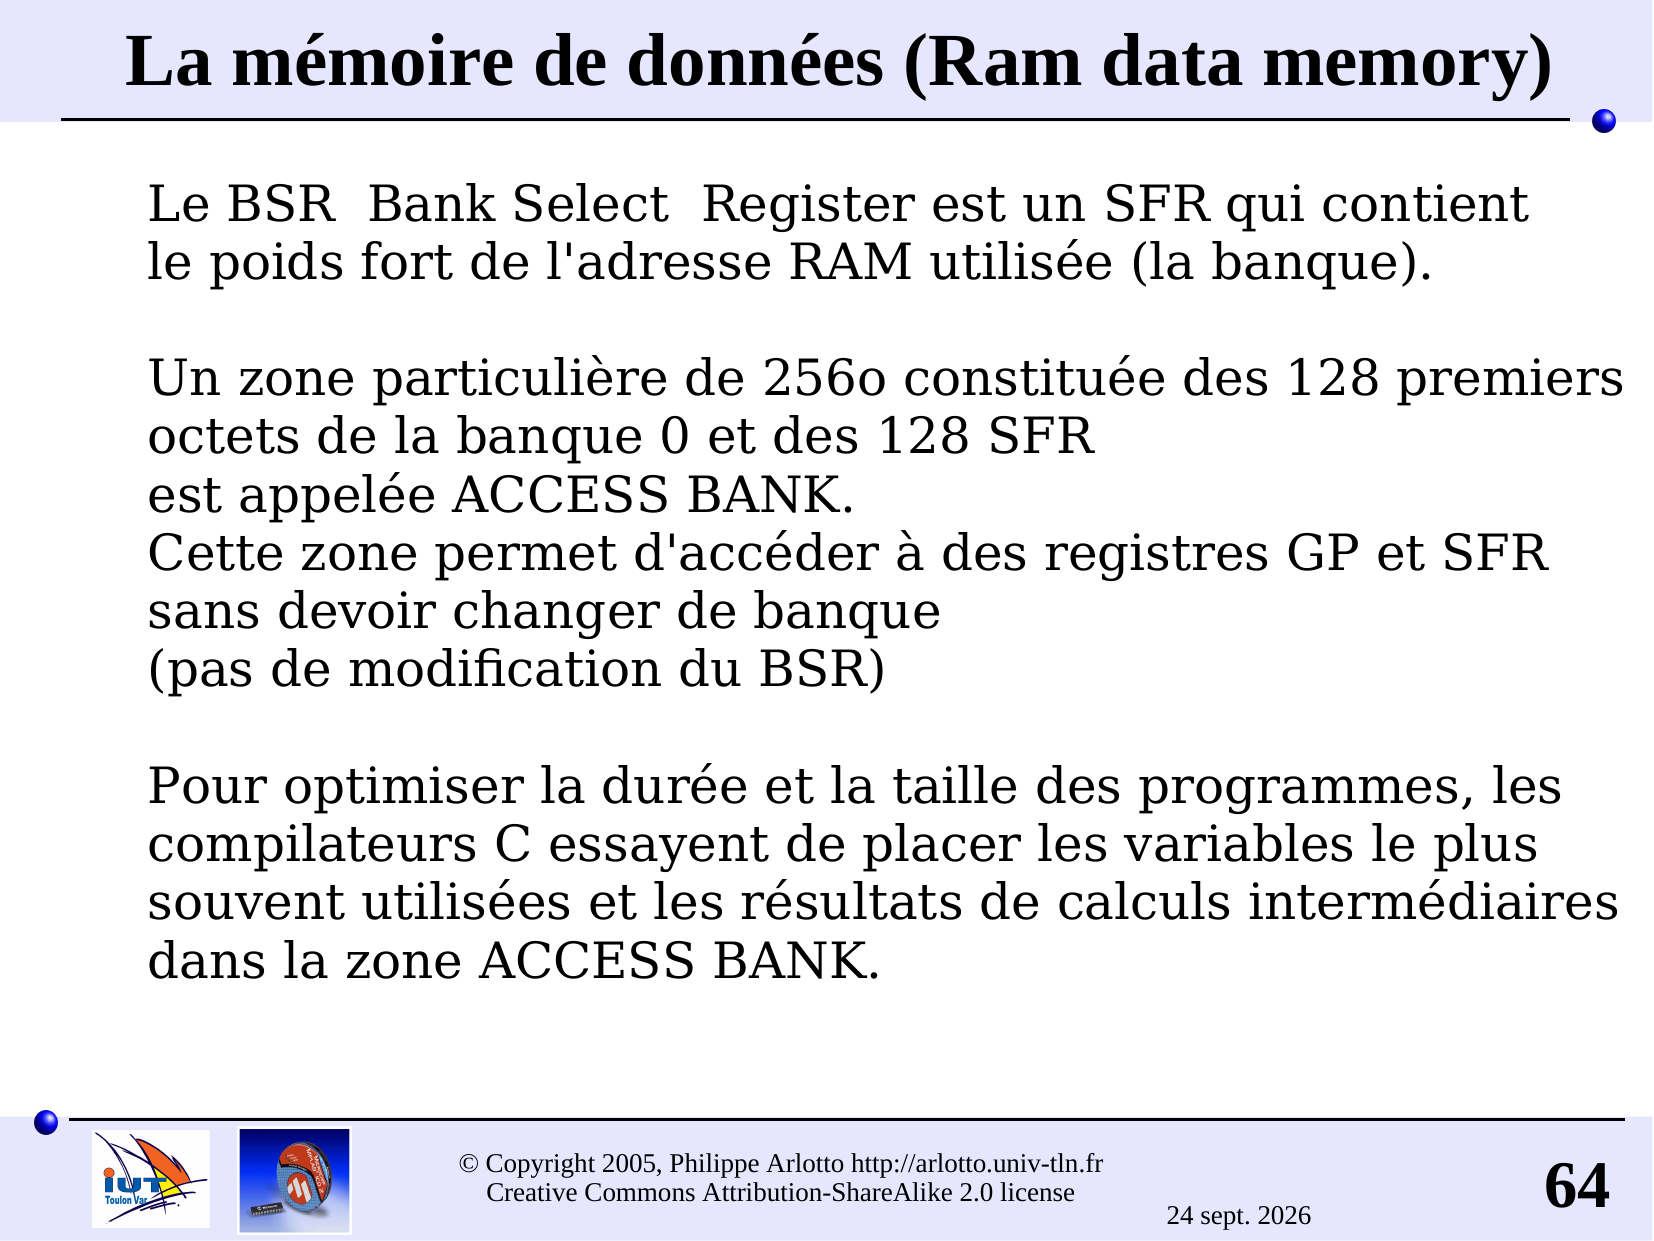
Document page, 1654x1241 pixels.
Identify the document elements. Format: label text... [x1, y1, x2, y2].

title La mémoire de données (Ram data memory) [95, 14, 1585, 107]
text_box Le BSR Bank Select Register est un SFR qui contient le poids fort de l'adresse RAM utilisée (la banque). Un zone particulière de 256o constituée des 128 premiers octets de la banque 0 et des 128 SFR est appelée ACCESS BANK. Cette zone permet d'accéder à des registres GP et SFR sans devoir changer de banque (pas de modification du BSR) Pour optimiser la durée et la taille des programmes, les compilateurs C essayent de placer les variables le plus souvent utilisées et les résultats de calculs intermédiaires dans la zone ACCESS BANK. [147, 174, 1627, 1165]
picture [237, 1165, 352, 1235]
